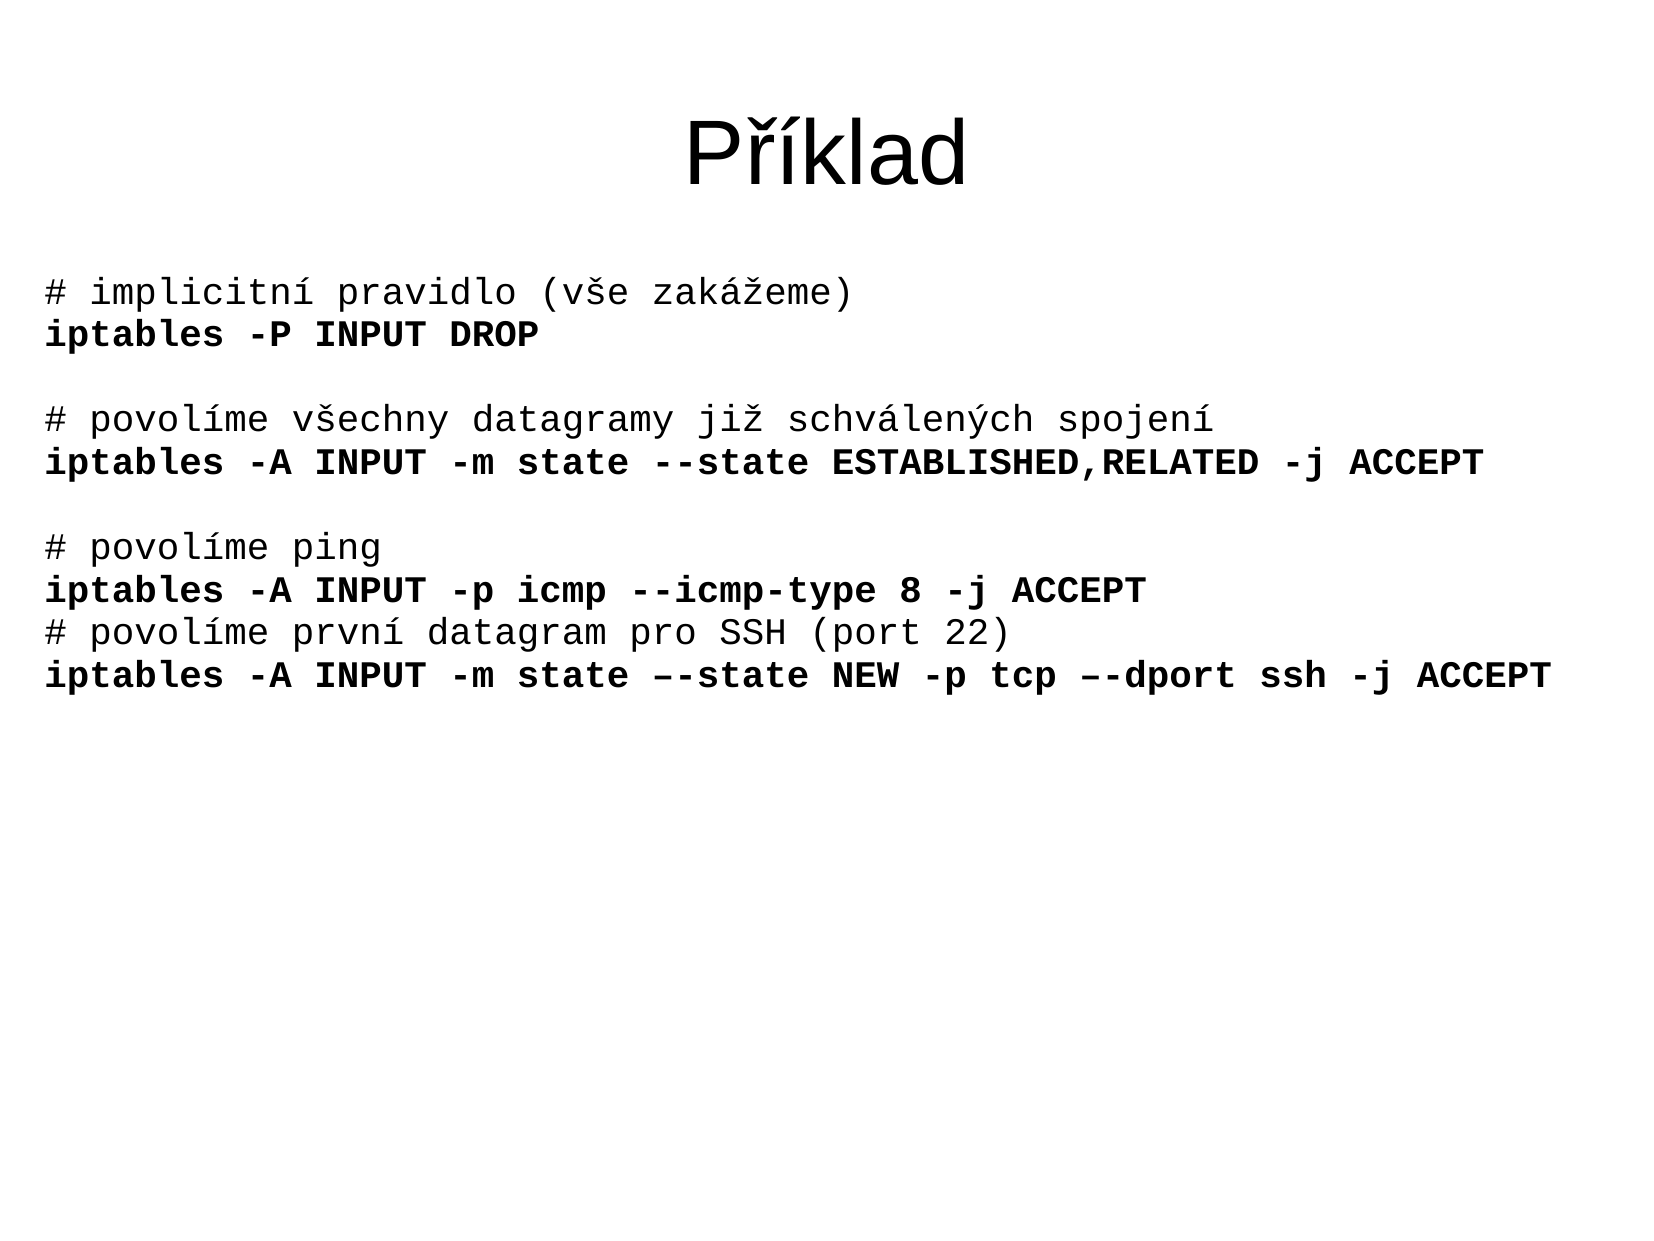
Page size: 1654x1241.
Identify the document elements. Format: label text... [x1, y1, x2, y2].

text_box # implicitní pravidlo (vše zakážeme) iptables -P INPUT DROP # povolíme všechny datagramy již schválených spojení iptables -A INPUT -m state --state ESTABLISHED,RELATED -j ACCEPT # povolíme ping iptables -A INPUT -p icmp --icmp-type 8 -j ACCEPT # povolíme první datagram pro SSH (port 22) iptables -A INPUT -m state –-state NEW -p tcp –-dport ssh -j ACCEPT [29, 265, 1625, 749]
title Příklad [82, 49, 1571, 257]
